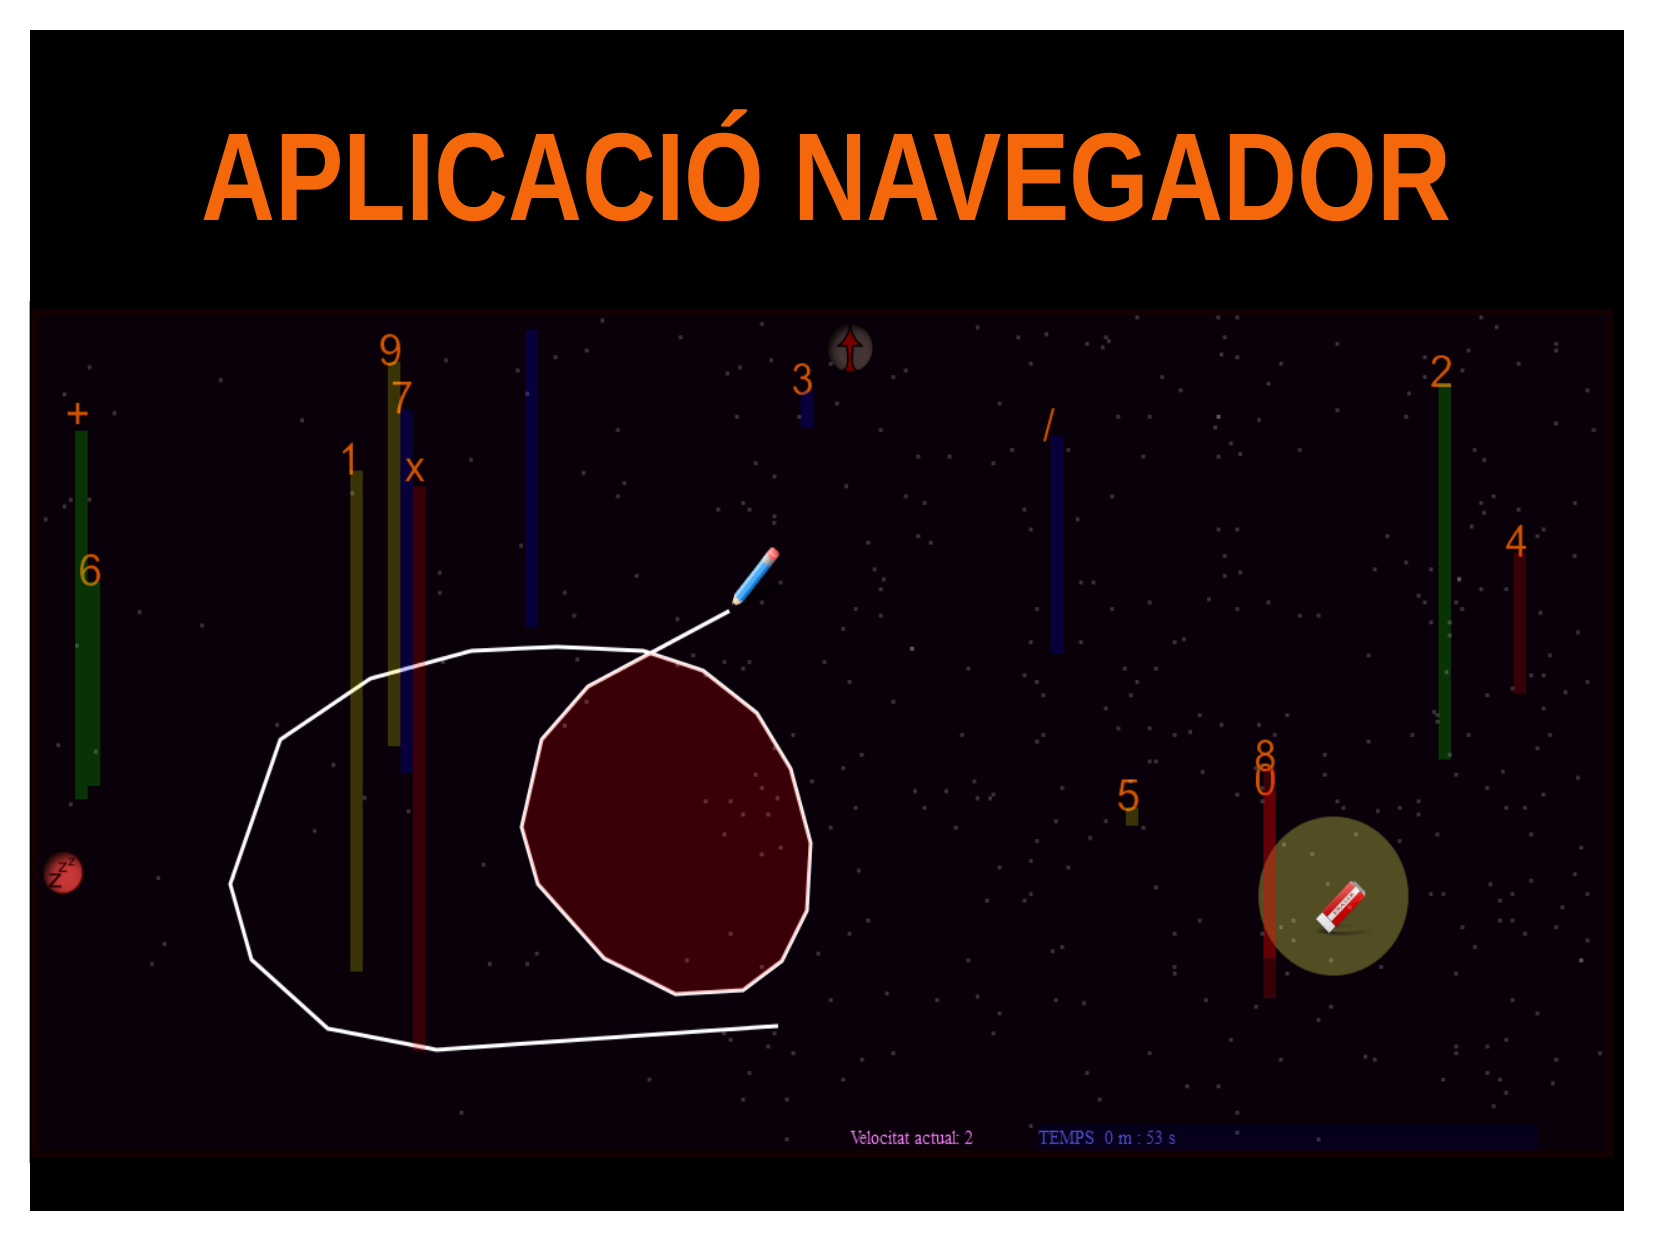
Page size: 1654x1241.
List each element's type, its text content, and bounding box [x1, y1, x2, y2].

title APLICACIÓ NAVEGADOR [109, 76, 1545, 274]
picture [29, 301, 1625, 1163]
